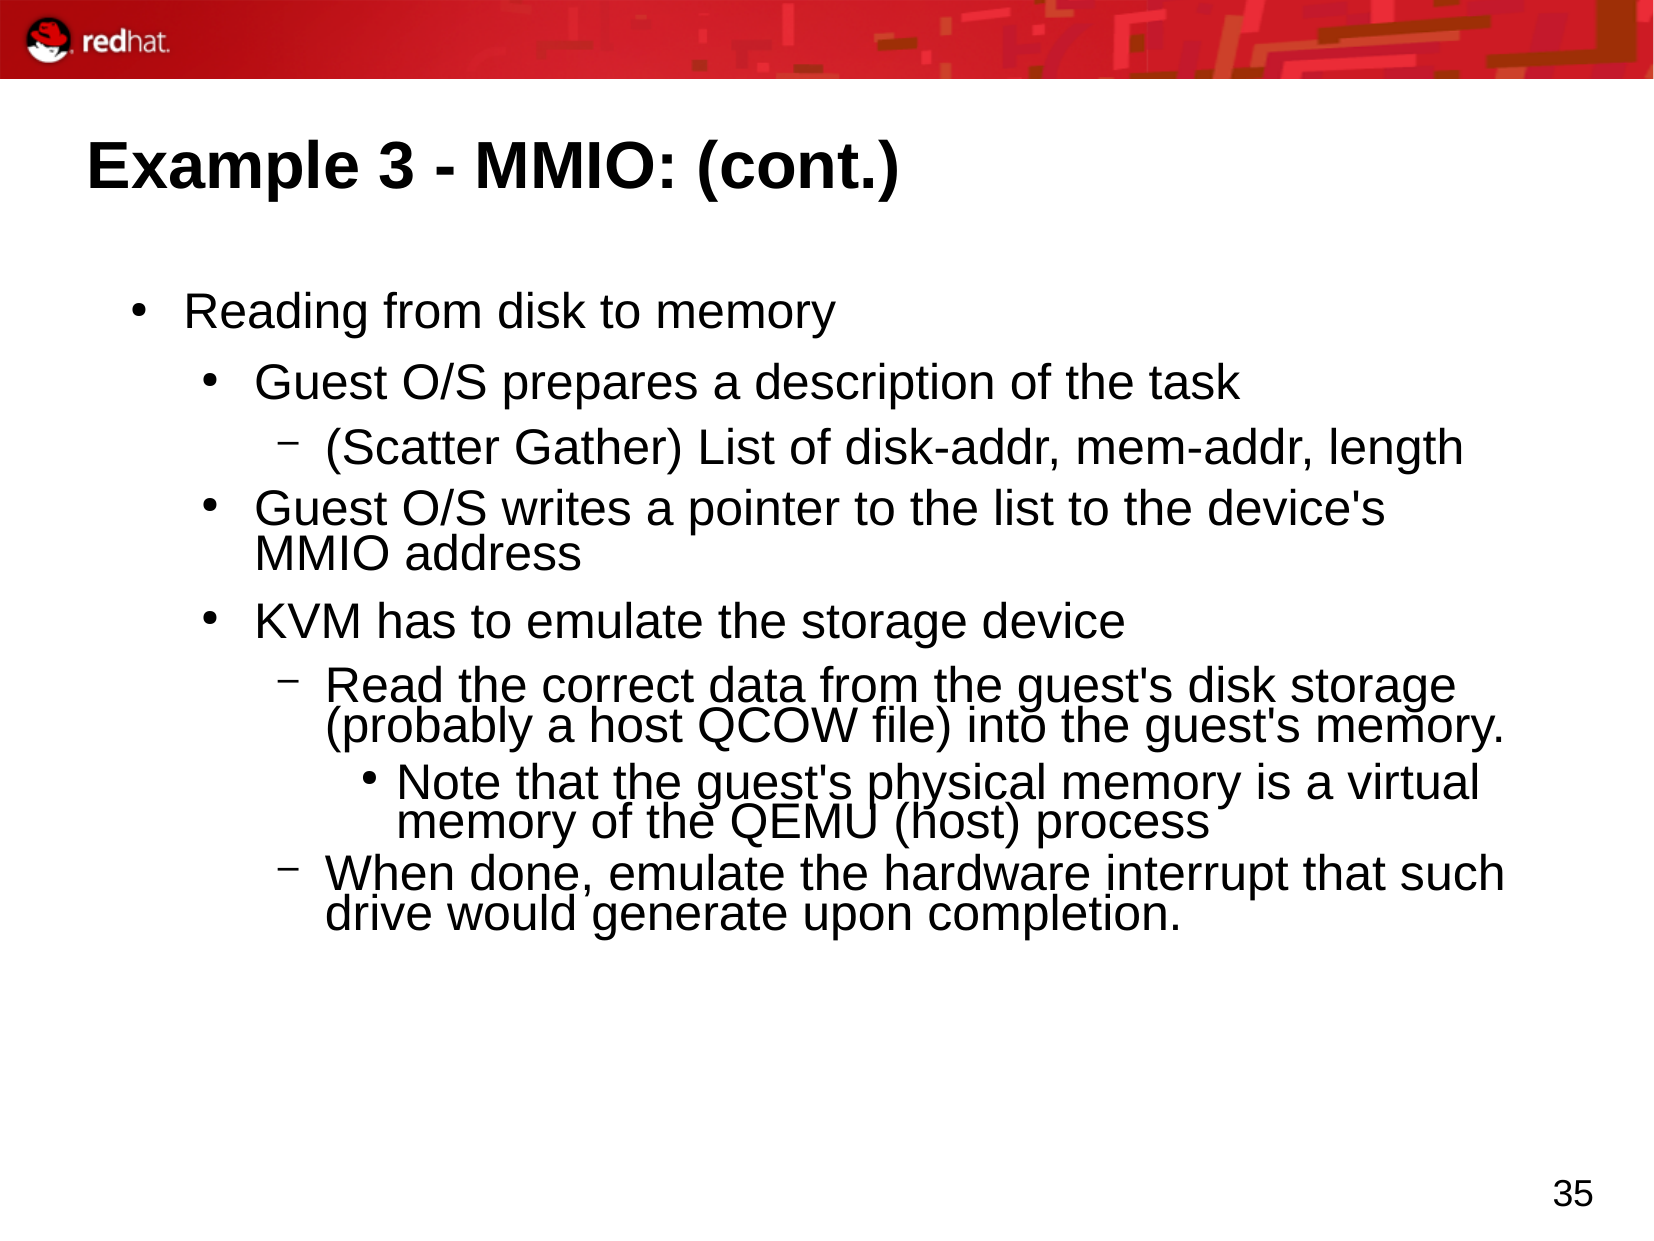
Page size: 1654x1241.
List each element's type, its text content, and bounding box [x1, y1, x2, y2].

picture [0, 0, 1654, 79]
title Example 3 - MMIO: (cont.) [86, 93, 1576, 244]
list Reading from disk to memory Guest O/S prepares a description of the task (Scatter Gather) List of disk-addr, mem-addr, length Guest O/S writes a pointer to the list to the device's MMIO address KVM has to emulate the storage device Read the correct data from the guest's disk storage (probably a host QCOW file) into the guest's memory. Note that the guest's physical memory is a virtual memory of the QEMU (host) process When done, emulate the hardware interrupt that such drive would generate upon completion. [112, 277, 1538, 933]
